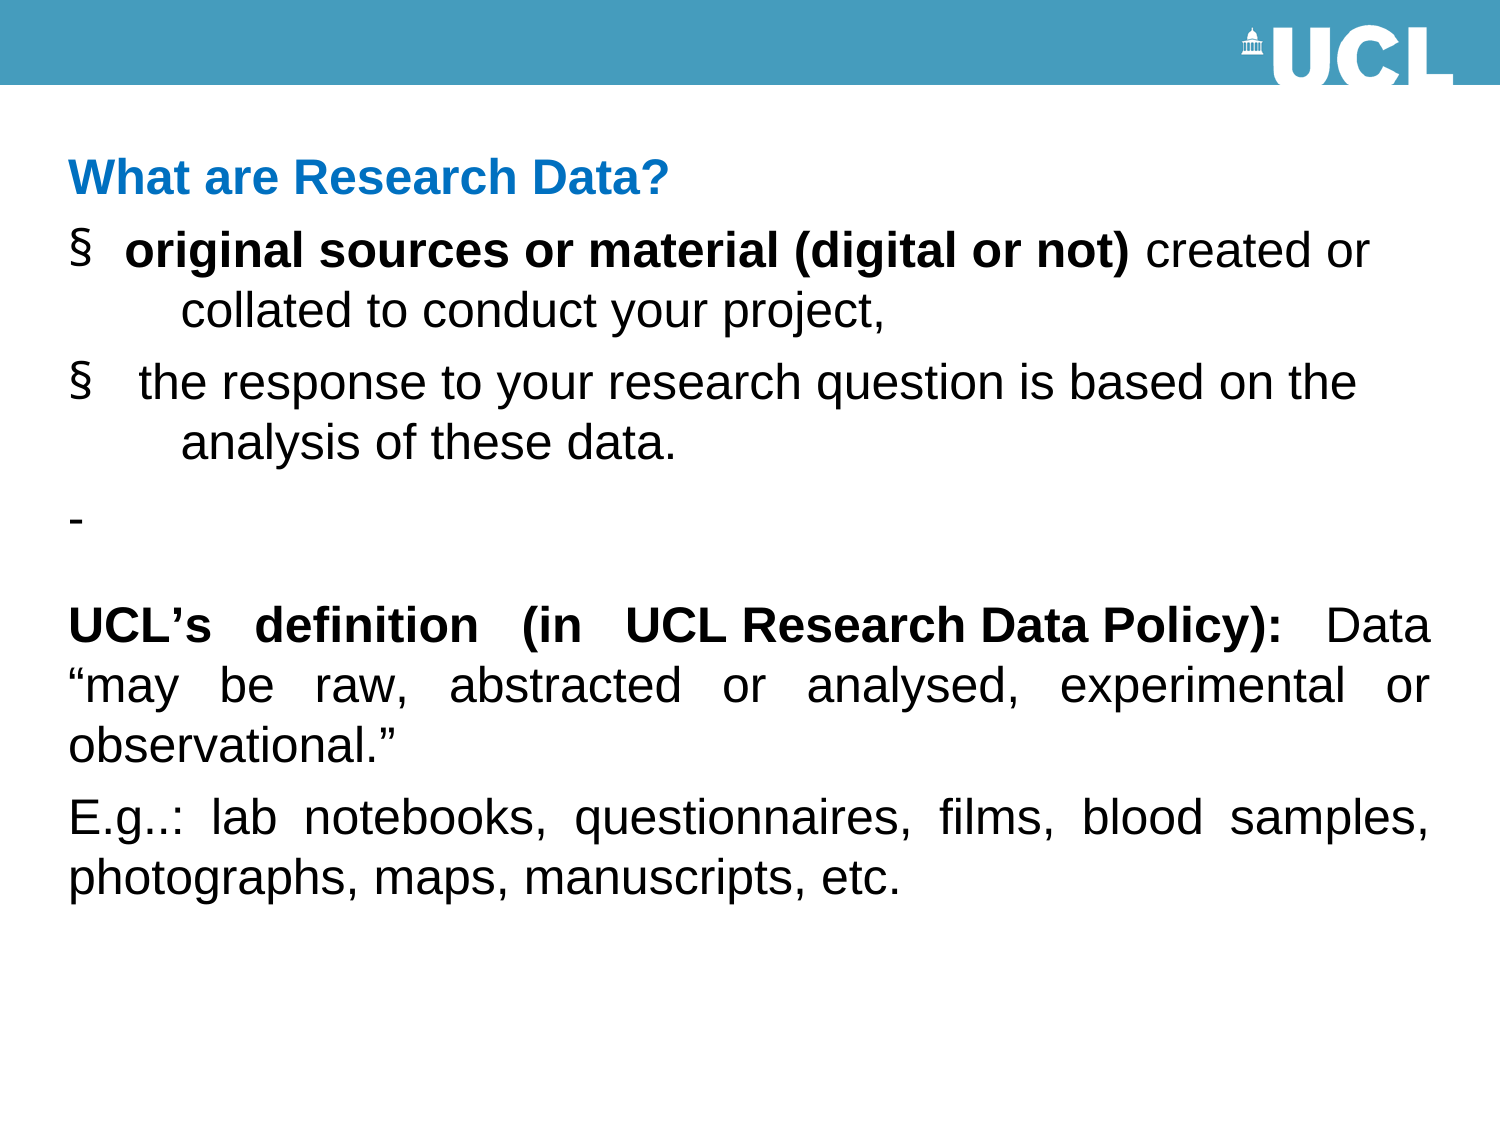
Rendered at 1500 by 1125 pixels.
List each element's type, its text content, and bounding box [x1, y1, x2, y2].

list What are Research Data? original sources or material (digital or not) created or collated to conduct your project, the response to your research question is based on the analysis of these data. UCL’s definition (in UCL Research Data Policy): Data “may be raw, abstracted or analysed, experimental or observational.” E.g..: lab notebooks, questionnaires, films, blood samples, photographs, maps, manuscripts, etc. [53, 137, 1446, 976]
